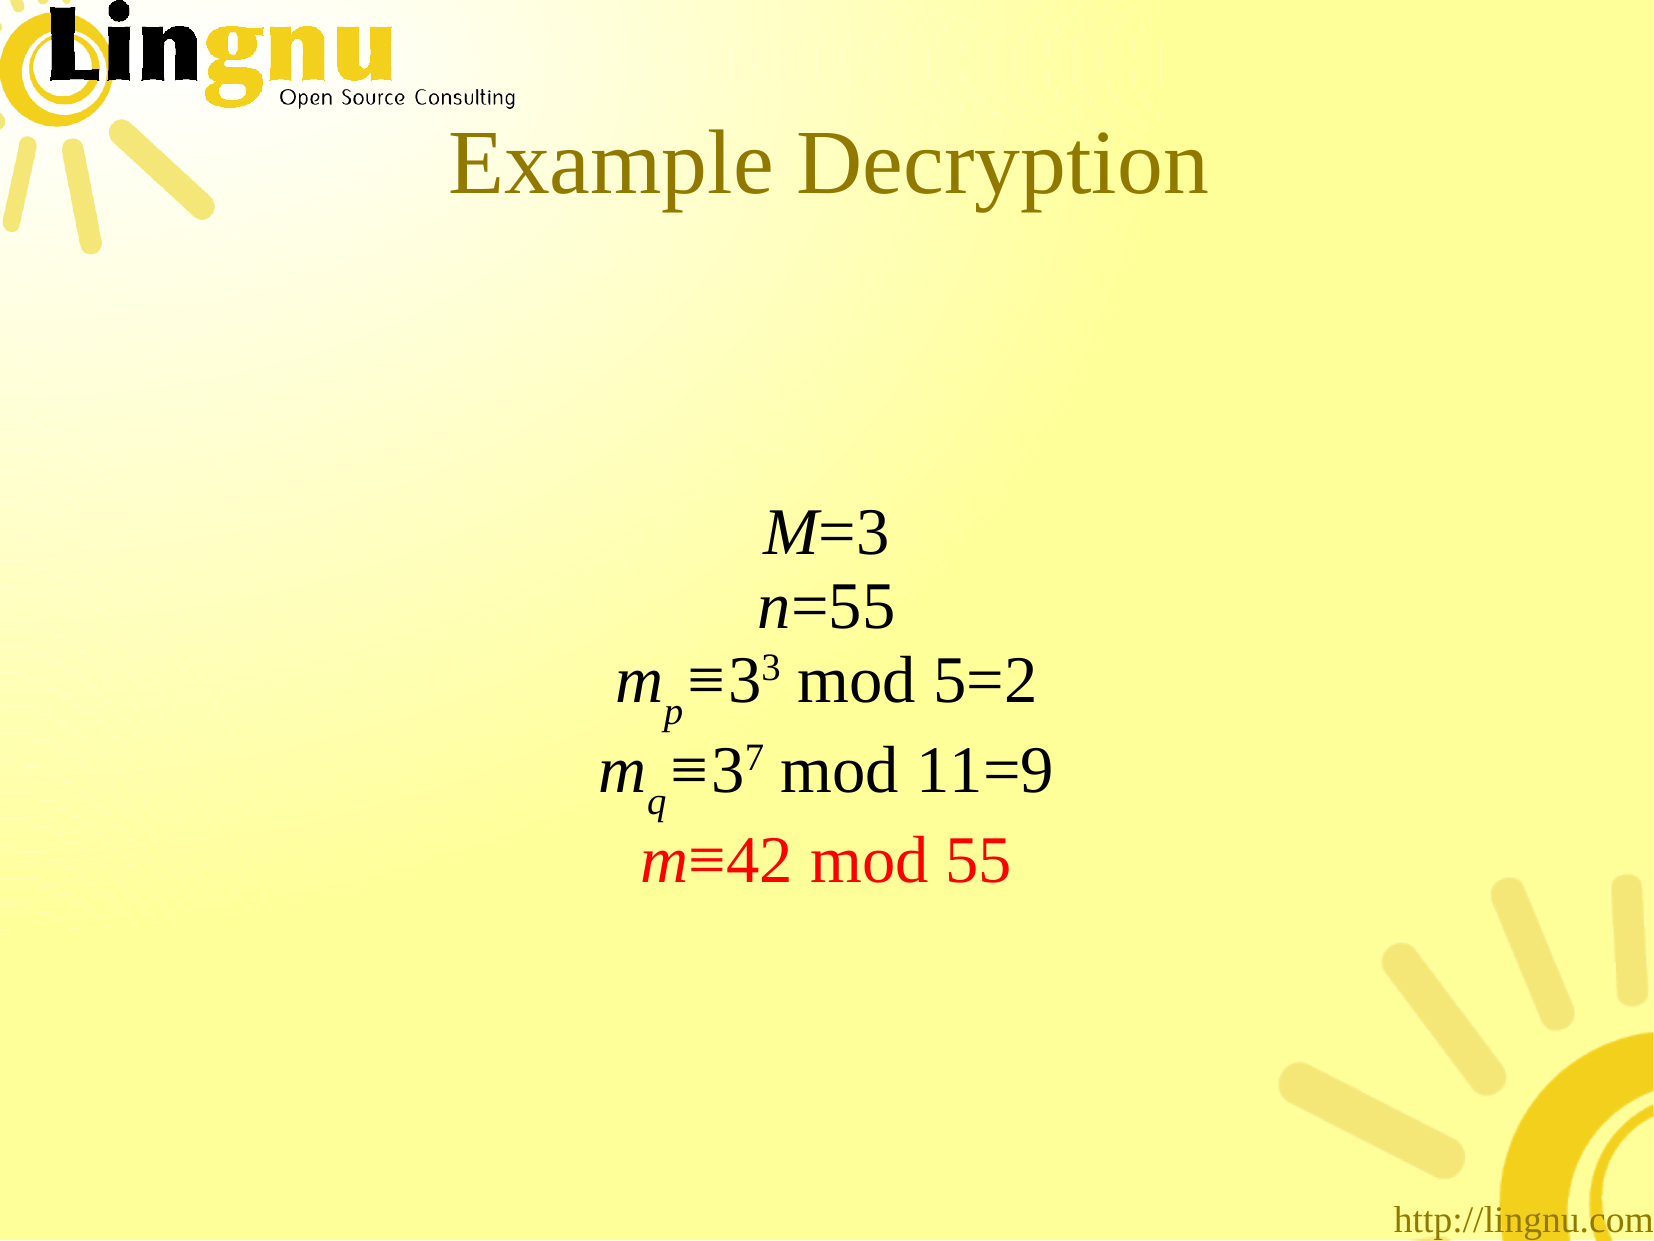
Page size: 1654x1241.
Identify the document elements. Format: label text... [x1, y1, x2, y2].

title Example Decryption [123, 58, 1536, 265]
picture [1256, 871, 1654, 1241]
picture [0, 0, 516, 256]
subtitle M=3 n=55 mp≡33 mod 5=2 mq≡37 mod 11=9 m≡42 mod 55 [29, 265, 1625, 1127]
